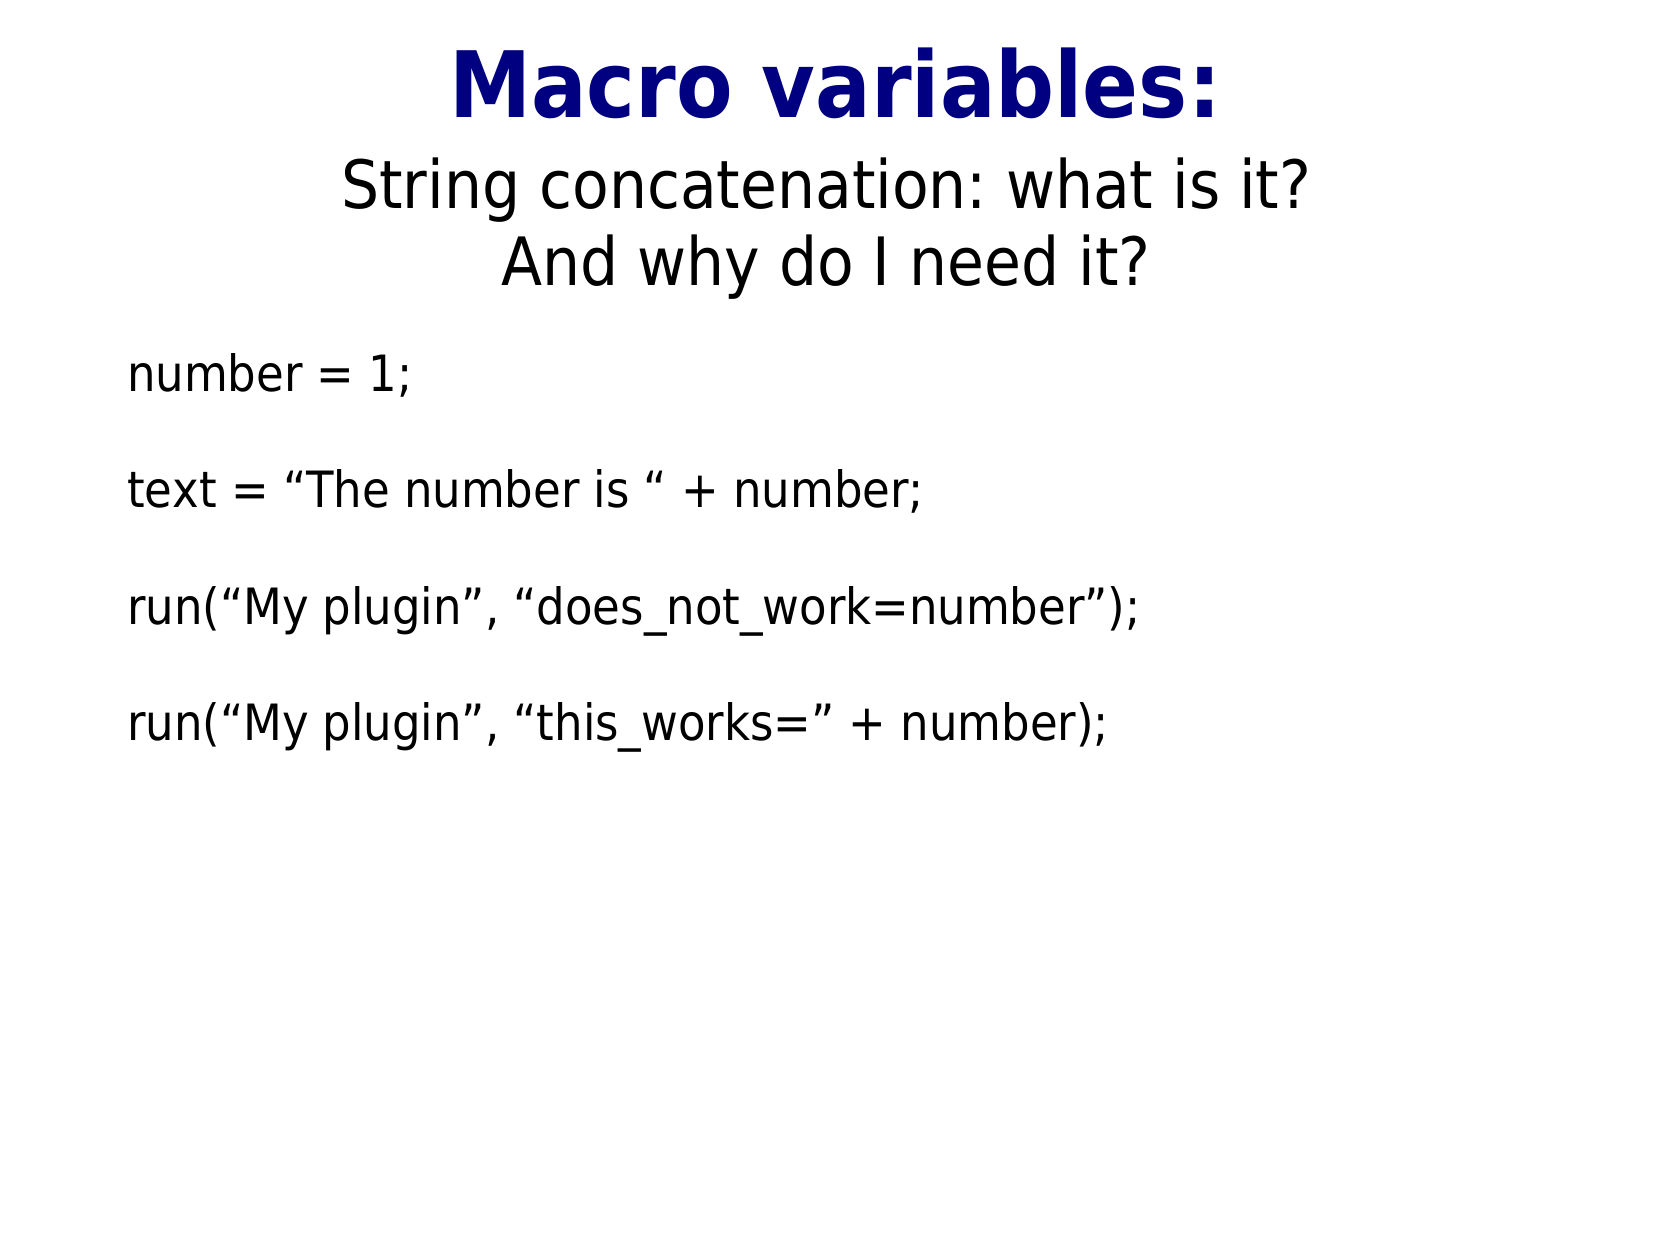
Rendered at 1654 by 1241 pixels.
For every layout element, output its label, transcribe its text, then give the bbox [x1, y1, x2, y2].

title String concatenation: what is it? And why do I need it? [82, 141, 1571, 328]
title Macro variables: [82, 31, 1571, 141]
text_box number = 1; text = “The number is “ + number; run(“My plugin”, “does_not_work=number”); run(“My plugin”, “this_works=” + number); [112, 337, 1538, 819]
